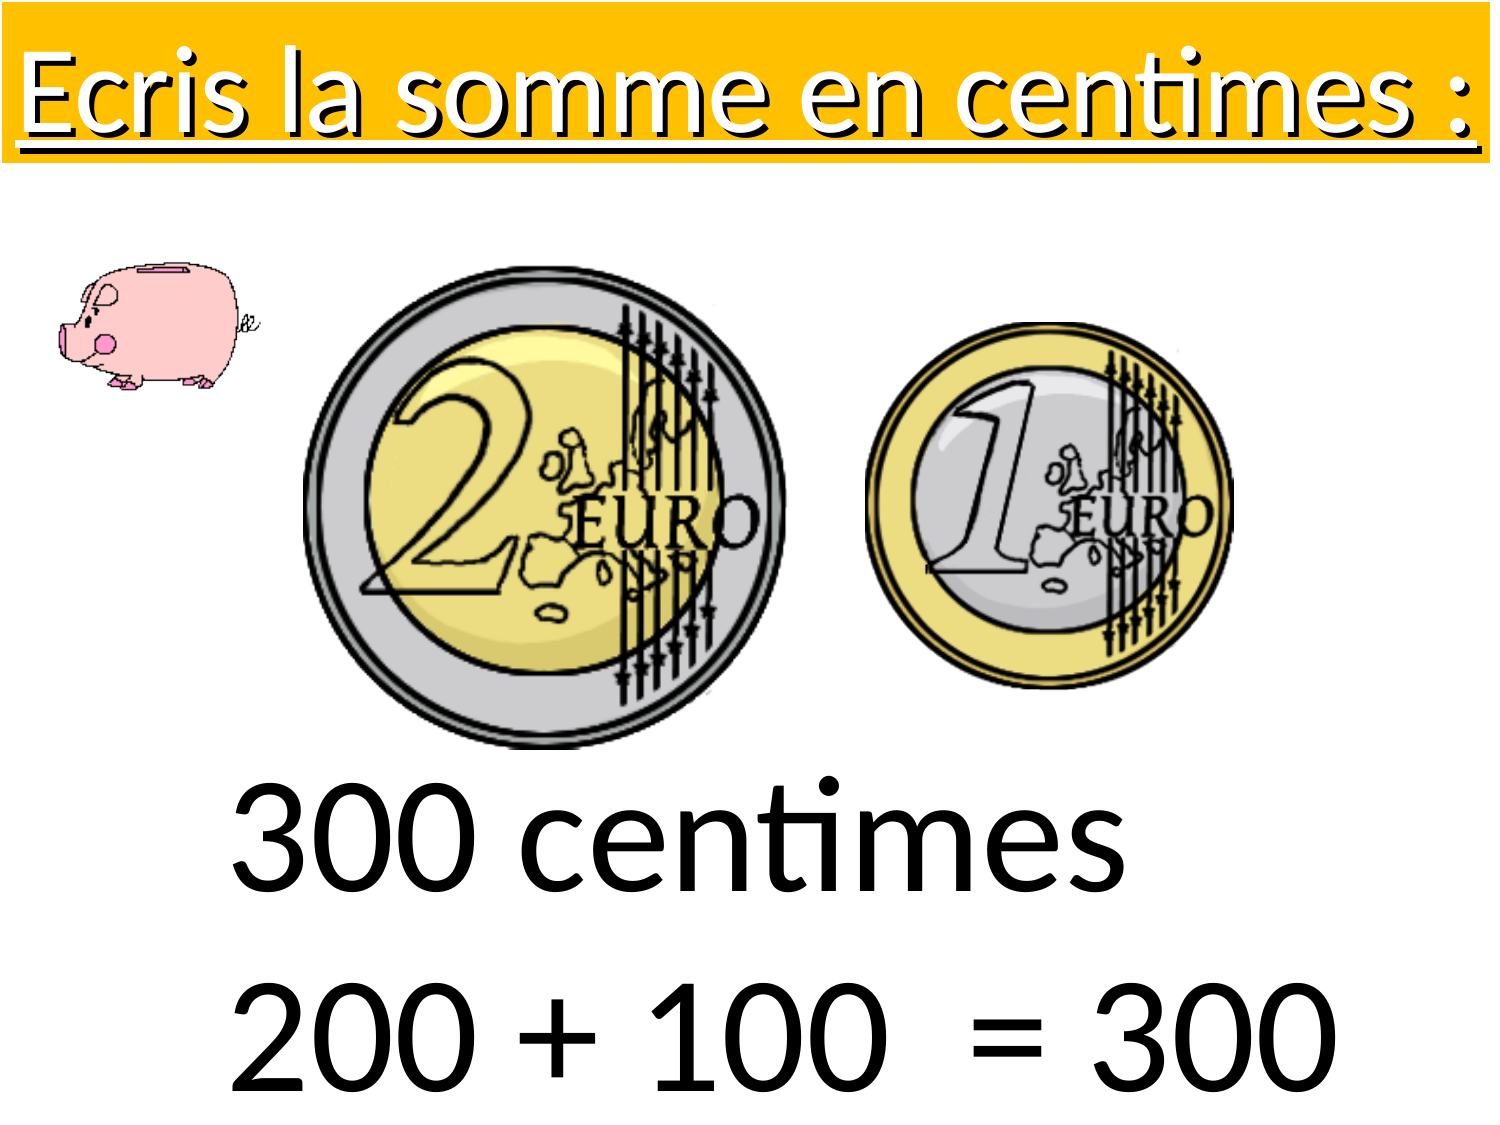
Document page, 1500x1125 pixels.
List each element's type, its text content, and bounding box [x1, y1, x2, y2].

text_box 300 centimes 200 + 100 = 300 [211, 717, 1356, 1125]
text_box Ecris la somme en centimes : [0, 0, 1492, 165]
picture [865, 322, 1234, 692]
picture [303, 264, 789, 717]
picture [32, 151, 283, 394]
